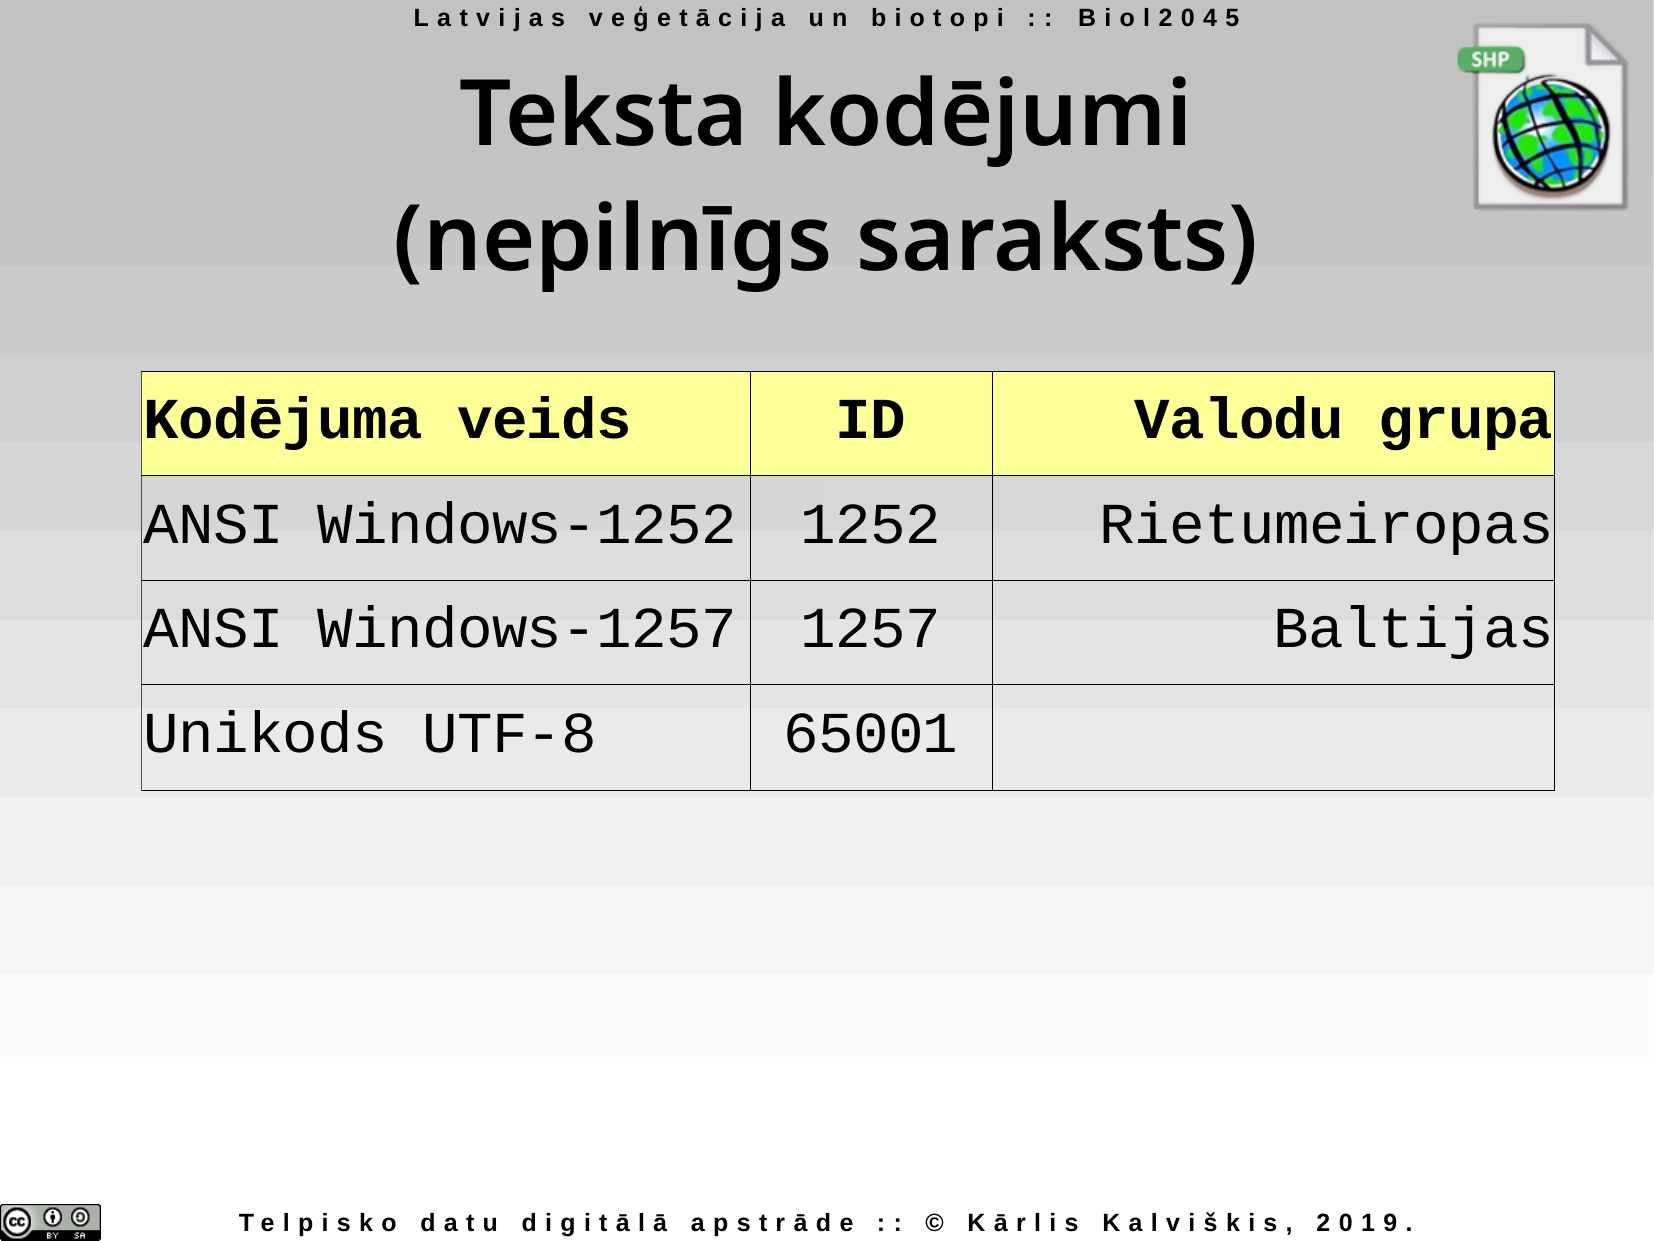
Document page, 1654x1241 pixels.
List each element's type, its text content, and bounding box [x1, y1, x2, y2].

chart [141, 370, 1558, 1107]
title Teksta kodējumi (nepilnīgs saraksts) [29, 49, 1625, 296]
picture [0, 0, 1654, 1241]
